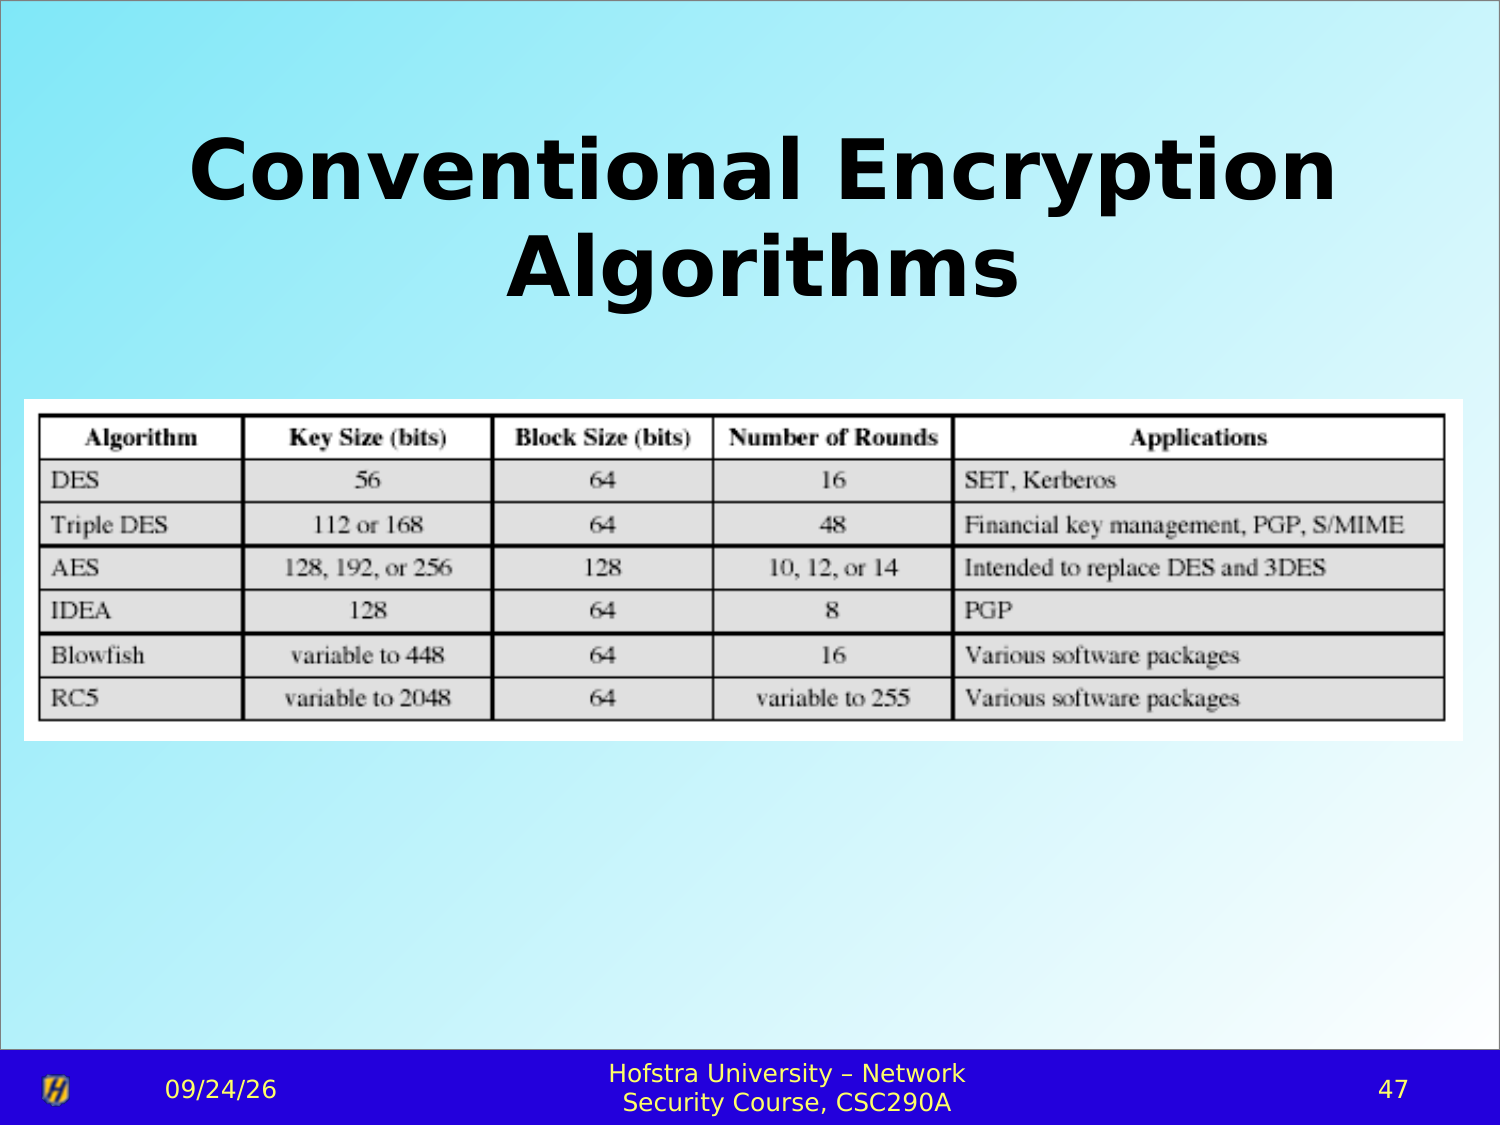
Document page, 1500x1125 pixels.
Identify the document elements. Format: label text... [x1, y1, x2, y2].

title Conventional Encryption Algorithms [124, 114, 1404, 324]
picture [37, 1072, 76, 1110]
picture [24, 399, 1463, 741]
